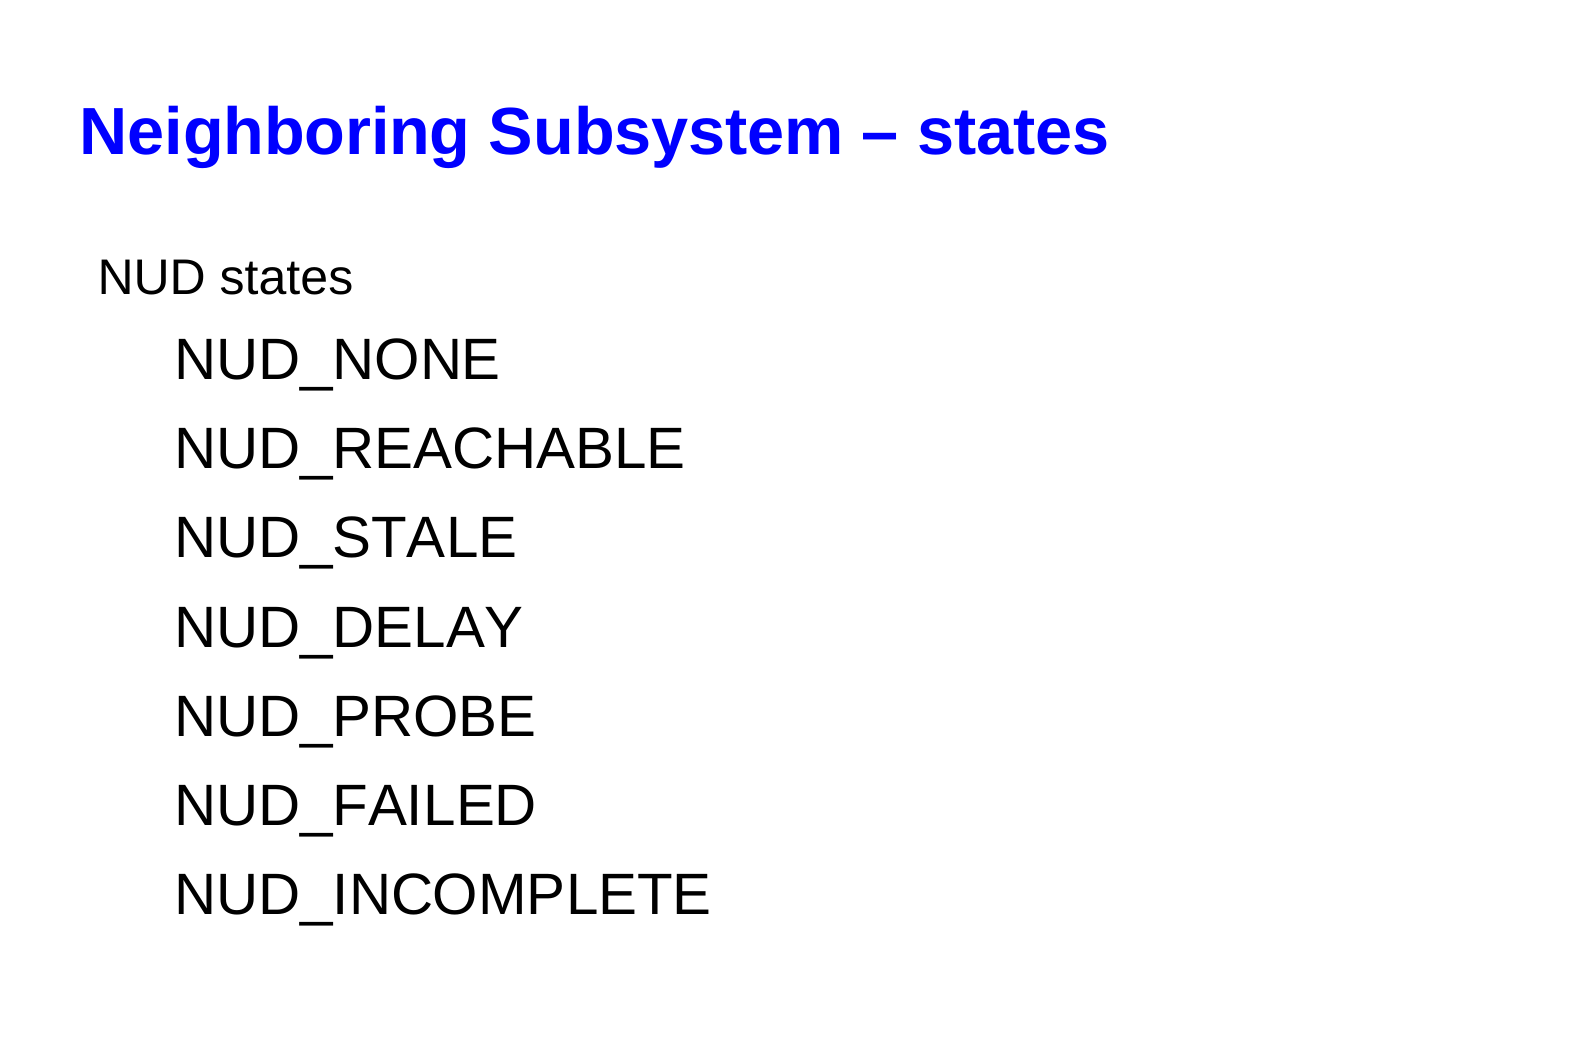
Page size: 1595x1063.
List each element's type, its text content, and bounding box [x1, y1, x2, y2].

title Neighboring Subsystem – states [79, 49, 1515, 213]
list NUD states NUD_NONE NUD_REACHABLE NUD_STALE NUD_DELAY NUD_PROBE NUD_FAILED NUD_INCOMPLETE [79, 248, 1515, 983]
